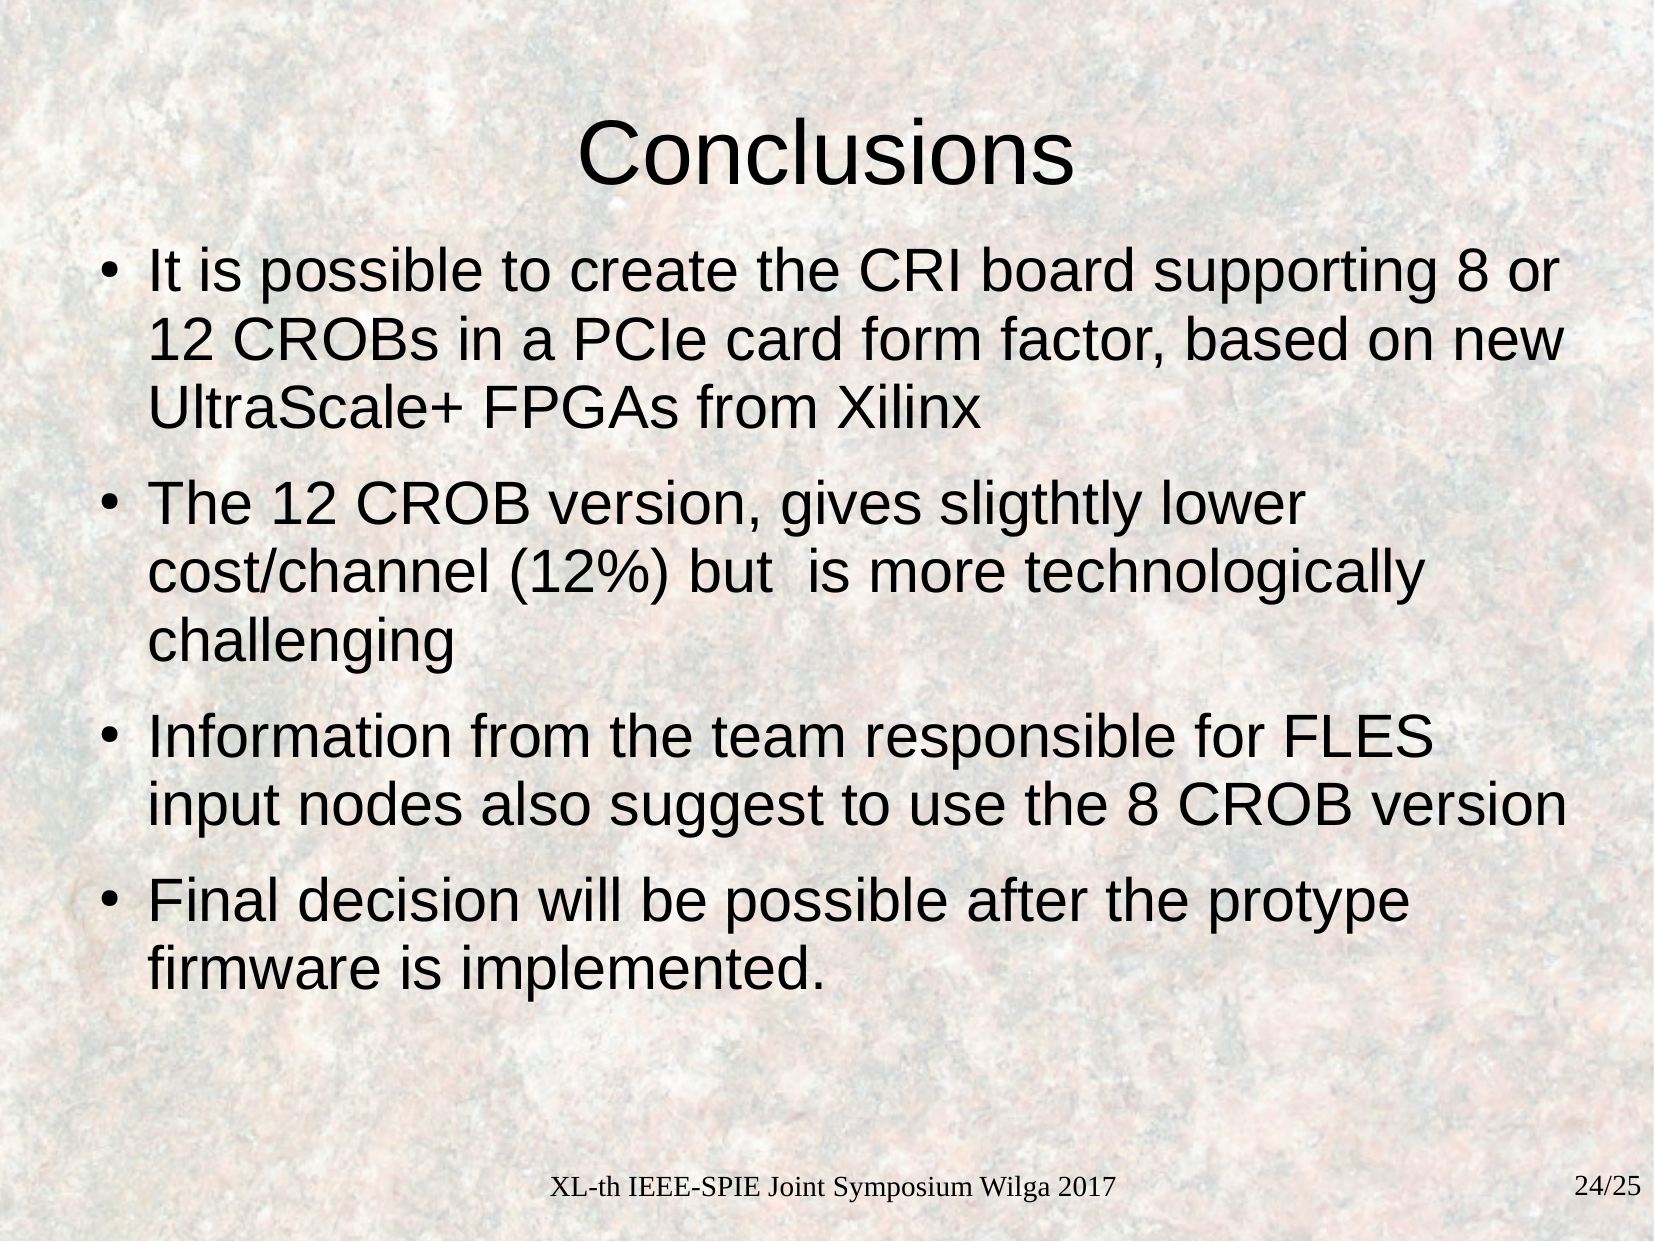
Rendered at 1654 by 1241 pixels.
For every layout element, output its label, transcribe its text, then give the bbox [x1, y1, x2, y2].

title Conclusions [82, 49, 1571, 236]
picture [0, 0, 1654, 1241]
list It is possible to create the CRI board supporting 8 or 12 CROBs in a PCIe card form factor, based on new UltraScale+ FPGAs from Xilinx The 12 CROB version, gives sligthtly lower cost/channel (12%) but is more technologically challenging Information from the team responsible for FLES input nodes also suggest to use the 8 CROB version Final decision will be possible after the protype firmware is implemented. [82, 236, 1571, 1010]
